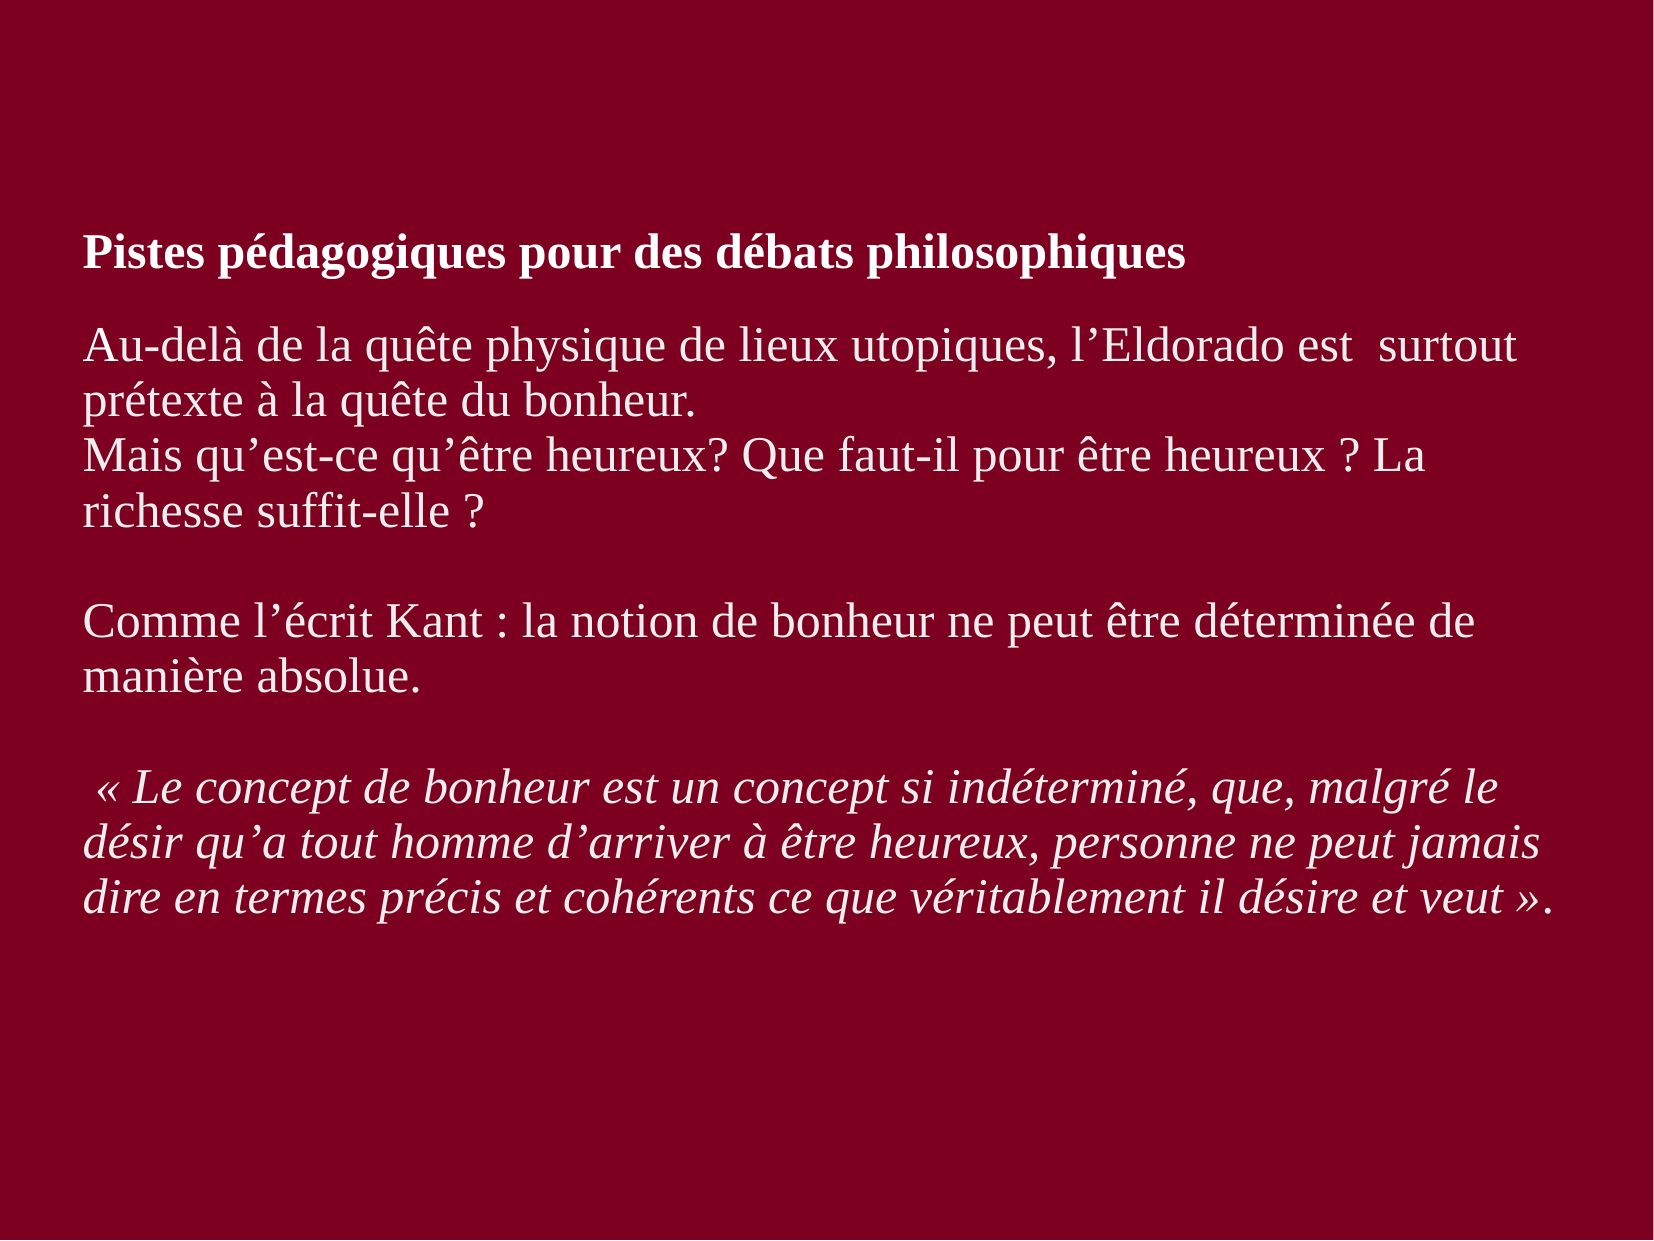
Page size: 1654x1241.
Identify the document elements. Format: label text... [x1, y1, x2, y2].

subtitle Pistes pédagogiques pour des débats philosophiques Au-delà de la quête physique de lieux utopiques, l’Eldorado est surtout prétexte à la quête du bonheur. Mais qu’est-ce qu’être heureux? Que faut-il pour être heureux ? La richesse suffit-elle ? Comme l’écrit Kant : la notion de bonheur ne peut être déterminée de manière absolue. « Le concept de bonheur est un concept si indéterminé, que, malgré le désir qu’a tout homme d’arriver à être heureux, personne ne peut jamais dire en termes précis et cohérents ce que véritablement il désire et veut ». [82, 35, 1571, 1225]
